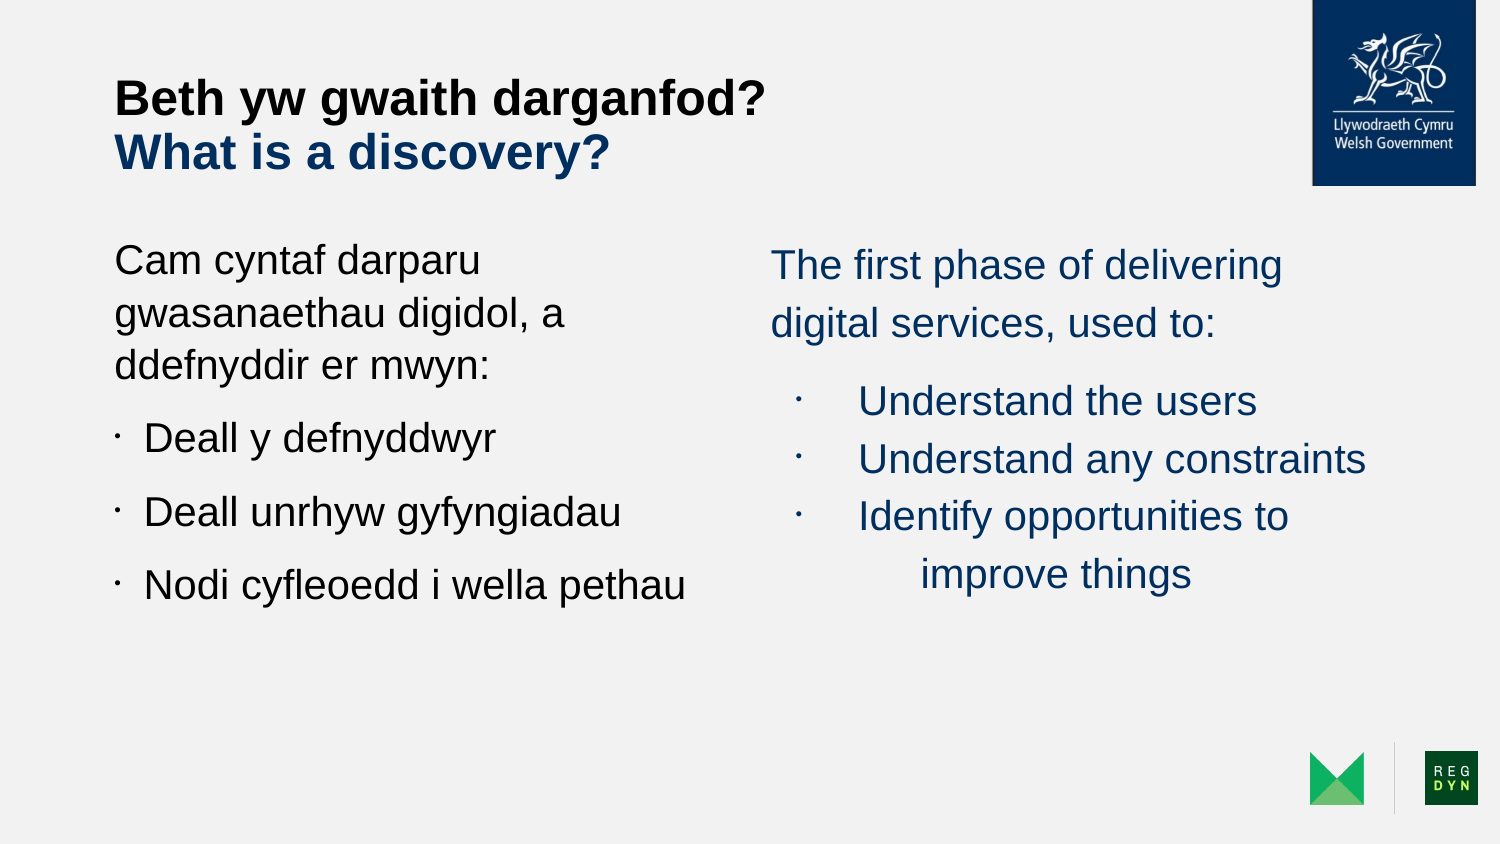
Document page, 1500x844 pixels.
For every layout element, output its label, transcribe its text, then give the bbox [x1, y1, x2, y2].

picture [1310, 760, 1364, 805]
list The first phase of delivering digital services, used to: Understand the users Understand any constraints Identify opportunities to improve things [759, 224, 1397, 760]
list Cam cyntaf darparu gwasanaethau digidol, a ddefnyddir er mwyn: Deall y defnyddwyr Deall unrhyw gyfyngiadau Nodi cyfleoedd i wella pethau [103, 224, 741, 760]
title Beth yw gwaith darganfod? What is a discovery? [103, 44, 1397, 209]
picture [1425, 751, 1478, 805]
